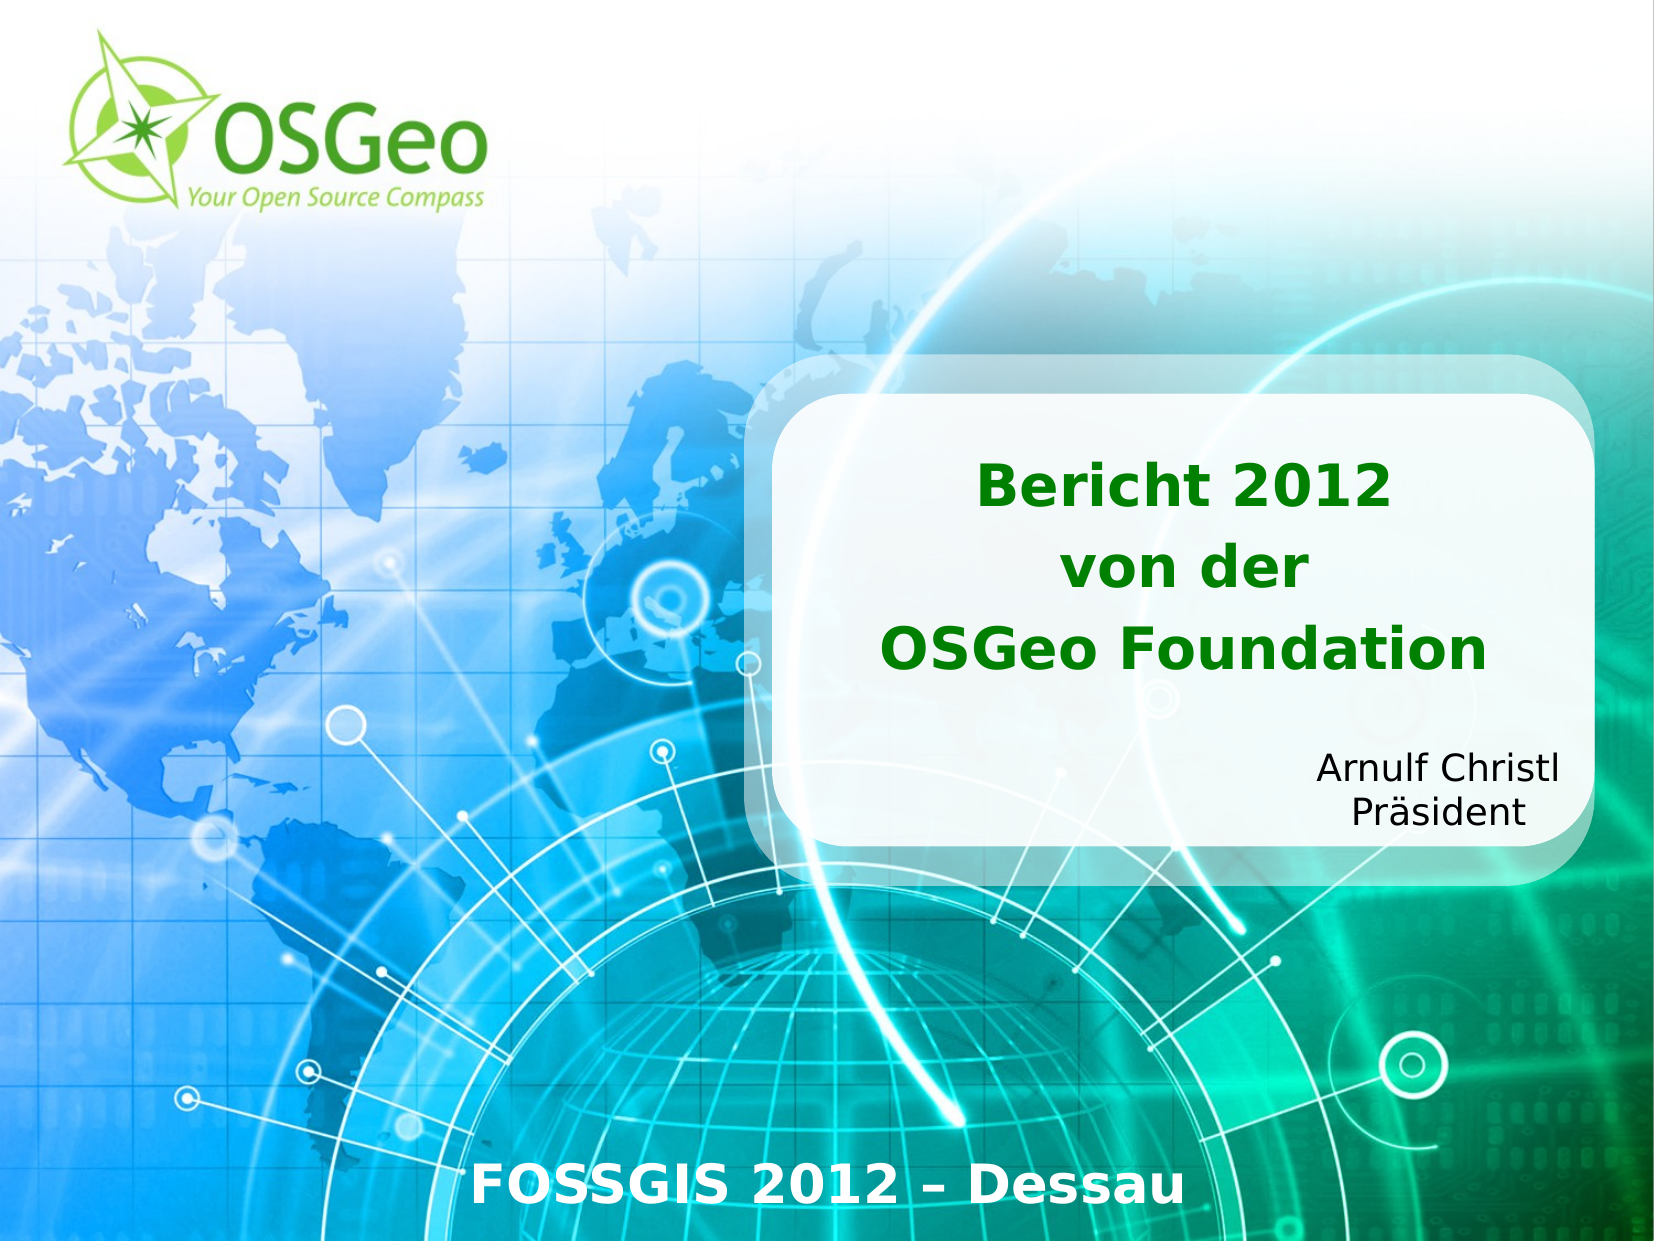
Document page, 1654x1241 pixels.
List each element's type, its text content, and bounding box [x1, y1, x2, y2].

text_box Arnulf Christl Präsident [1255, 739, 1623, 869]
title Bericht 2012 von der OSGeo Foundation [789, 431, 1580, 781]
picture [320, 1224, 326, 1241]
text_box FOSSGIS 2012 – Dessau [17, 1145, 1640, 1224]
picture [0, 0, 1654, 1241]
